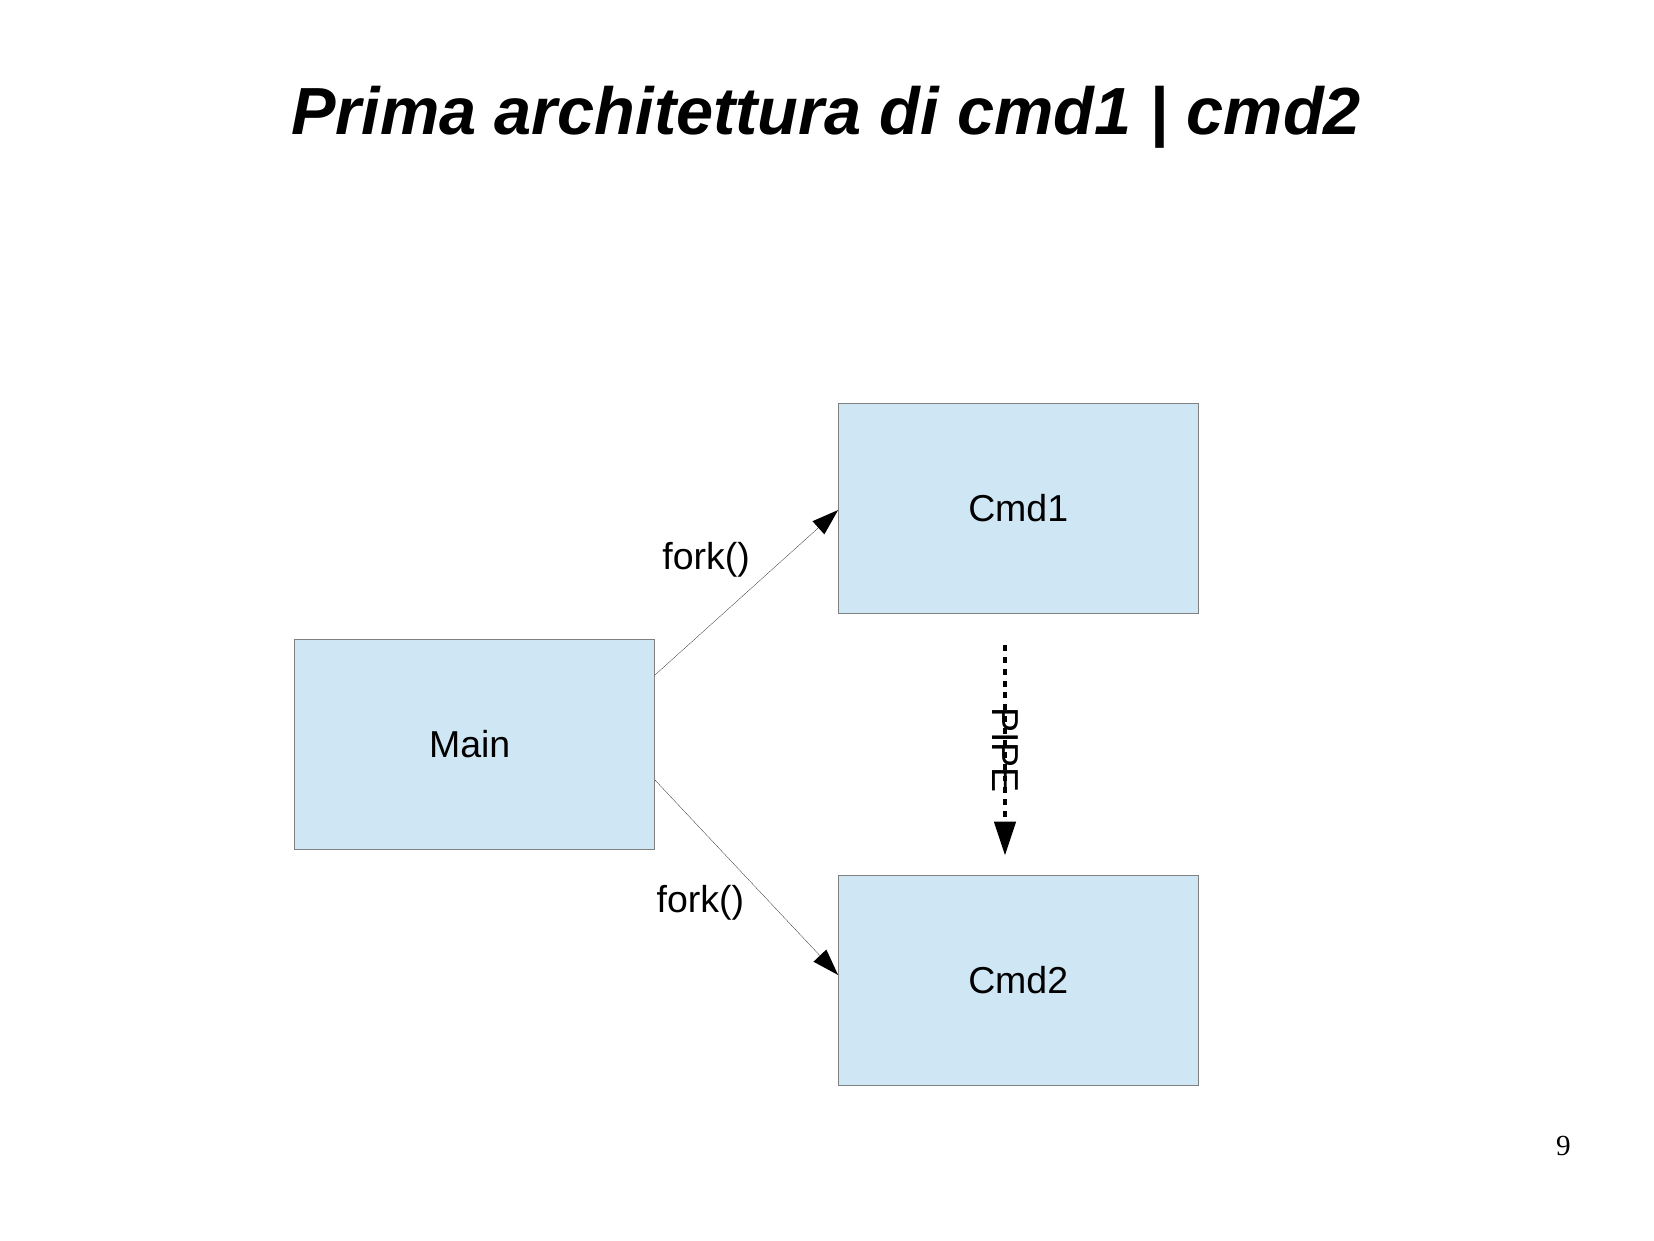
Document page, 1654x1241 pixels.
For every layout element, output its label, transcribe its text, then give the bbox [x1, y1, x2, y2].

text_box fork() [641, 870, 1002, 928]
text_box Cmd2 [838, 875, 1199, 1086]
text_box fork() [647, 528, 1008, 586]
text_box Main [294, 639, 655, 850]
title Prima architettura di cmd1 | cmd2 [82, 8, 1571, 216]
text_box Cmd1 [838, 403, 1199, 614]
